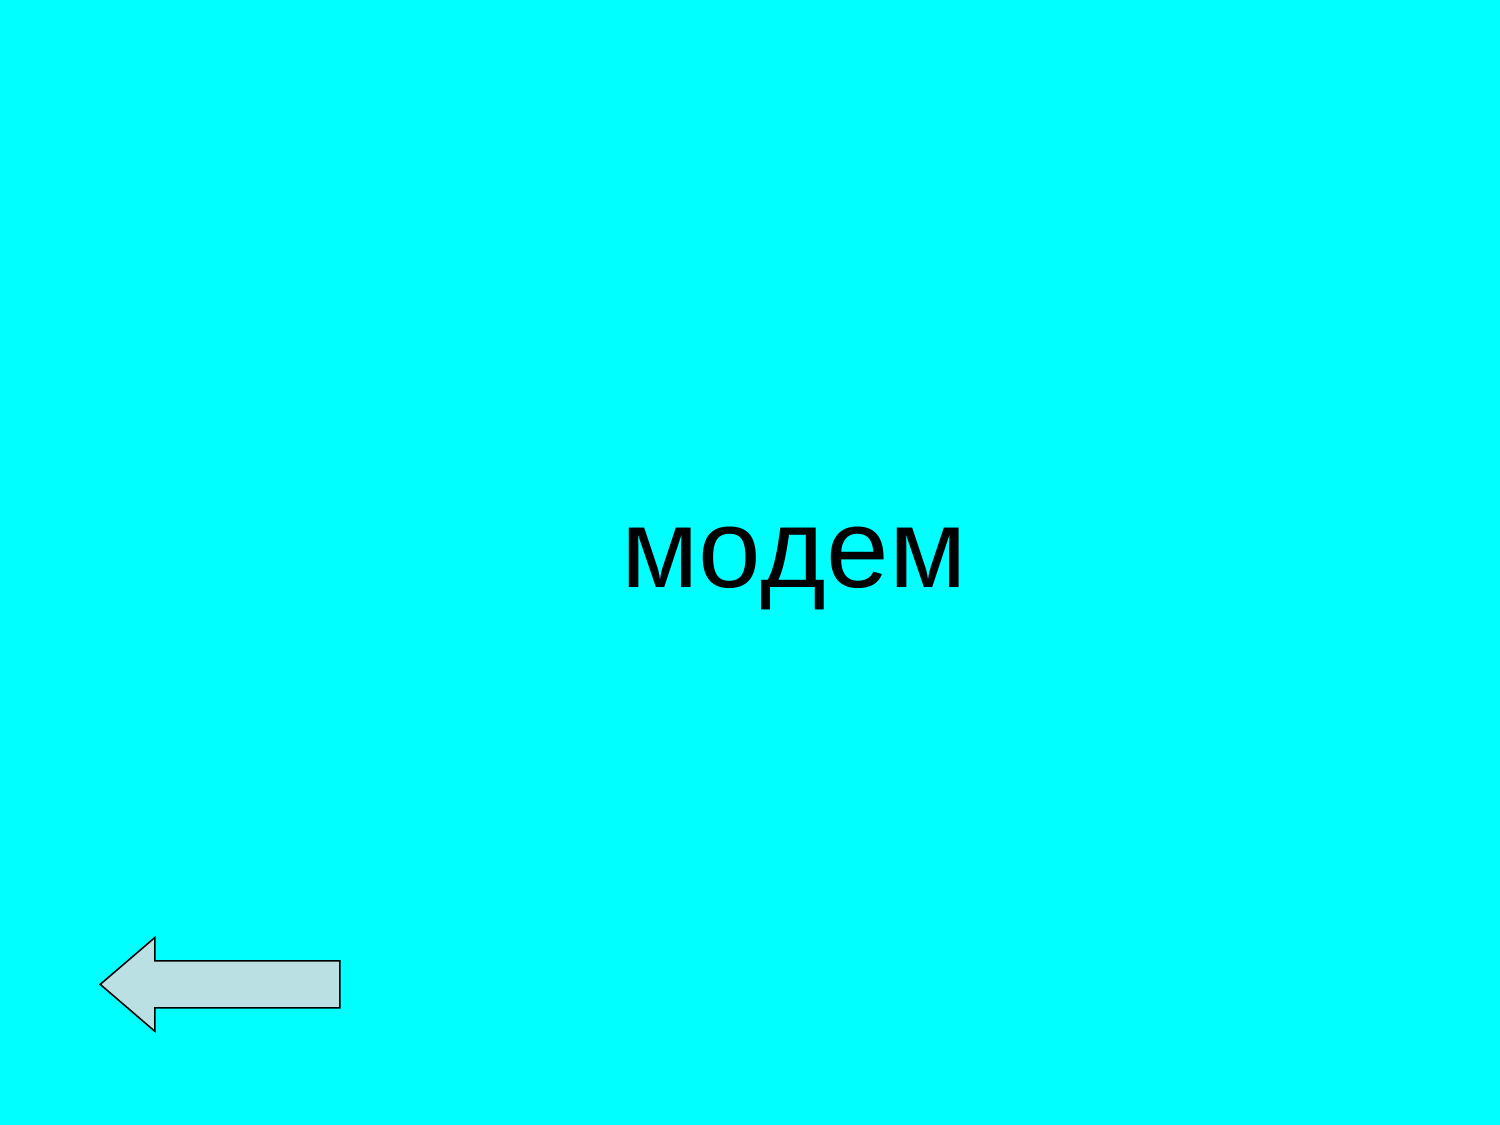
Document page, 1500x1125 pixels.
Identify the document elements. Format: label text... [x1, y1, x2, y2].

list модем [75, 262, 1426, 1005]
text_box [100, 937, 340, 1032]
